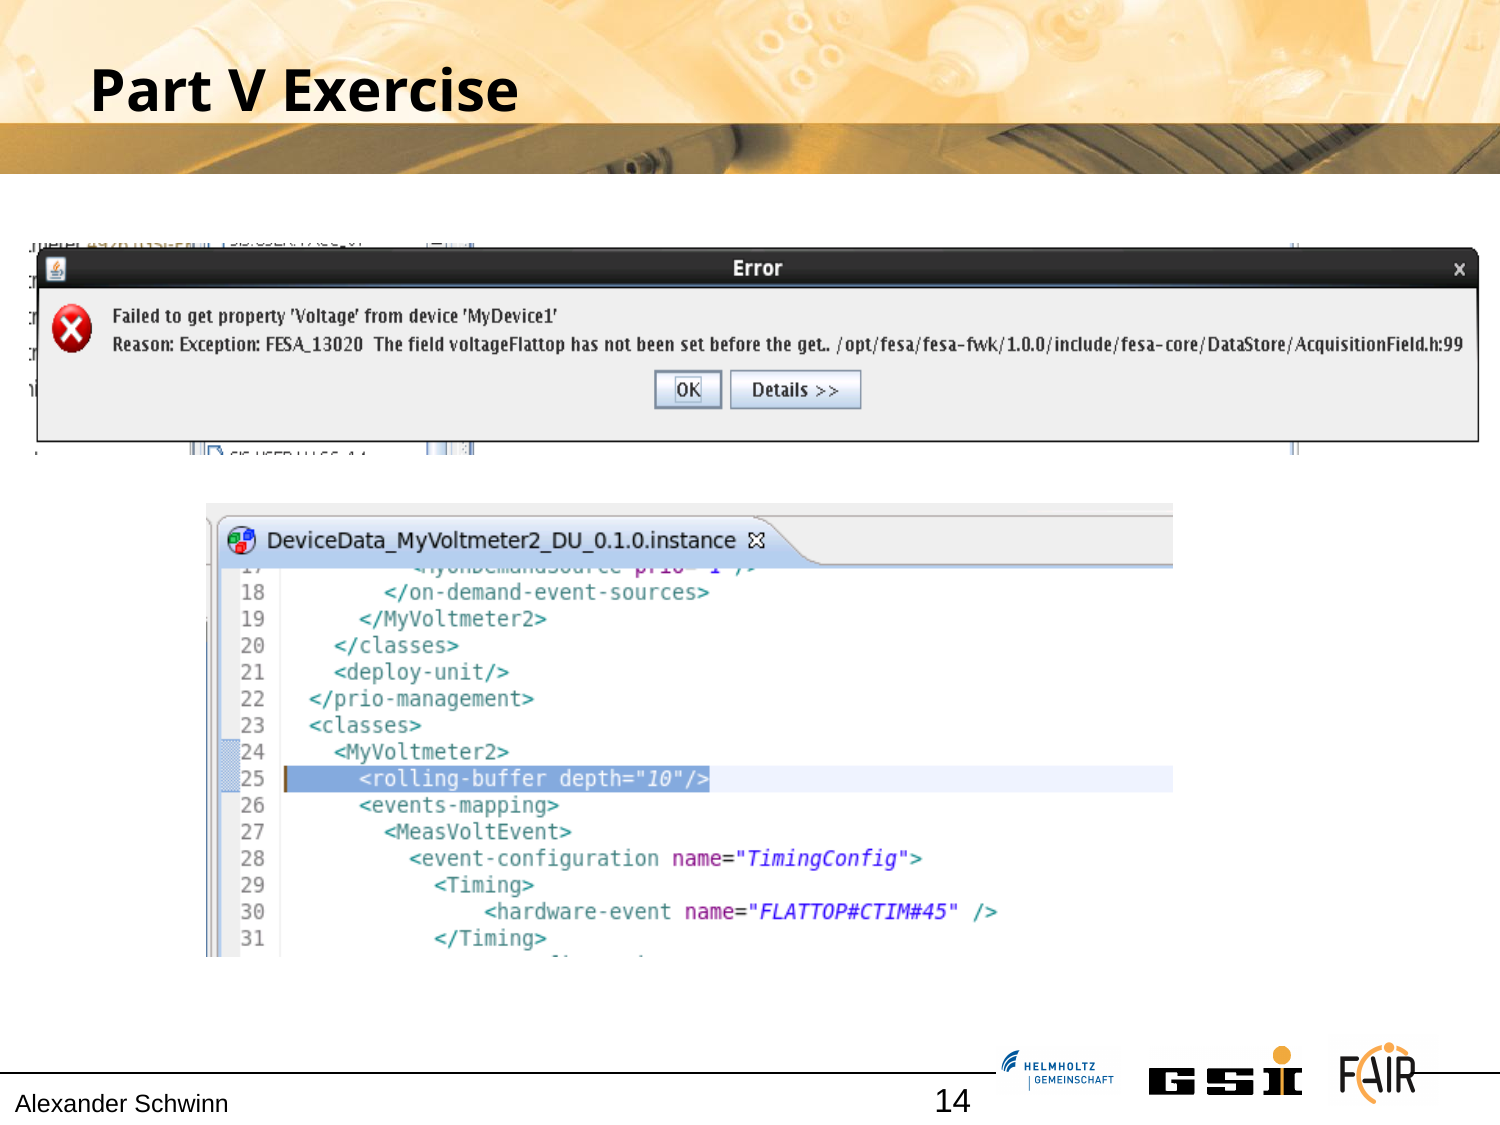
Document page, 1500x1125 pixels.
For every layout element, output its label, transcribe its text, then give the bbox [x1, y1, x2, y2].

picture [0, 0, 1500, 175]
picture [1149, 1046, 1302, 1095]
picture [206, 503, 1173, 957]
text_box Part V Exercise [75, 45, 1426, 233]
picture [996, 1046, 1121, 1095]
picture [1328, 1034, 1439, 1106]
picture [29, 243, 1483, 455]
